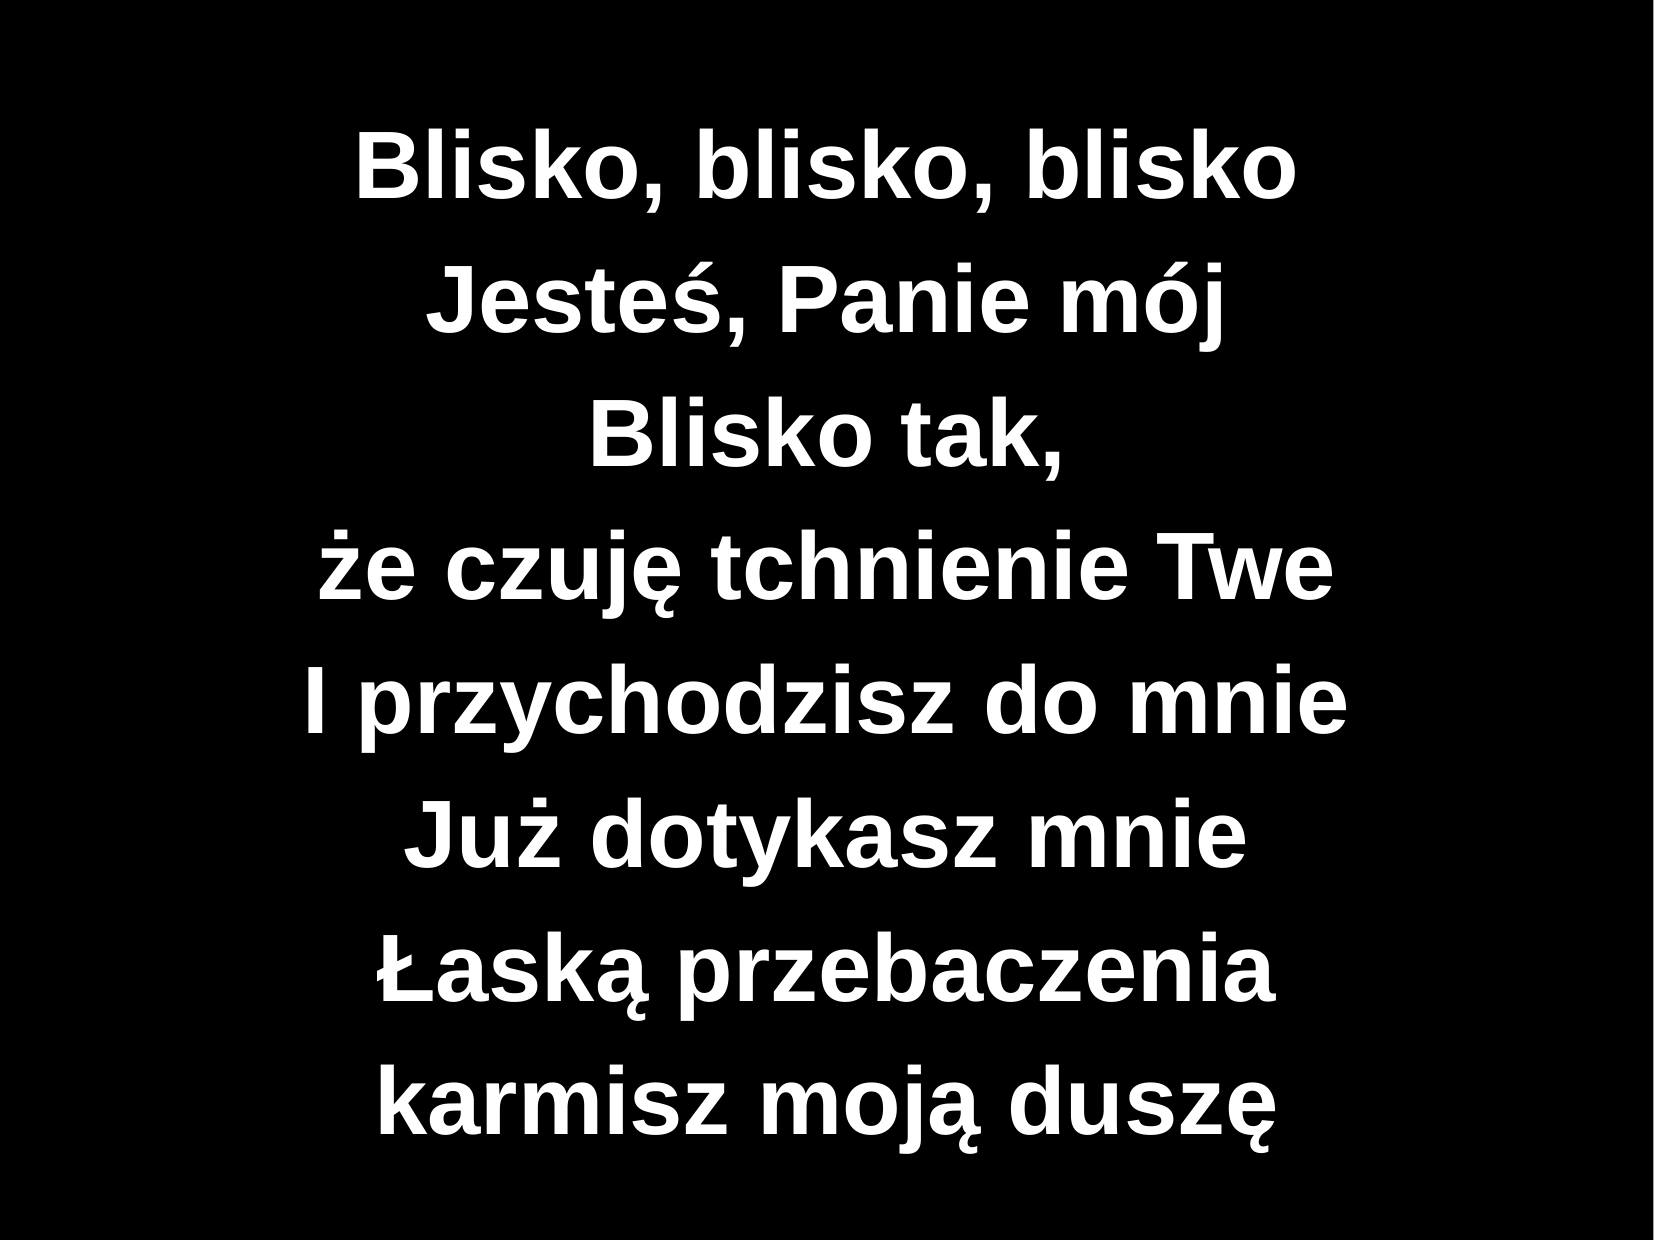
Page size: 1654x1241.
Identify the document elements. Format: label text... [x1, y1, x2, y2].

subtitle Blisko, blisko, blisko Jesteś, Panie mój Blisko tak, że czuję tchnienie Twe I przychodzisz do mnie Już dotykasz mnie Łaską przebaczenia karmisz moją duszę [0, 0, 1654, 1241]
